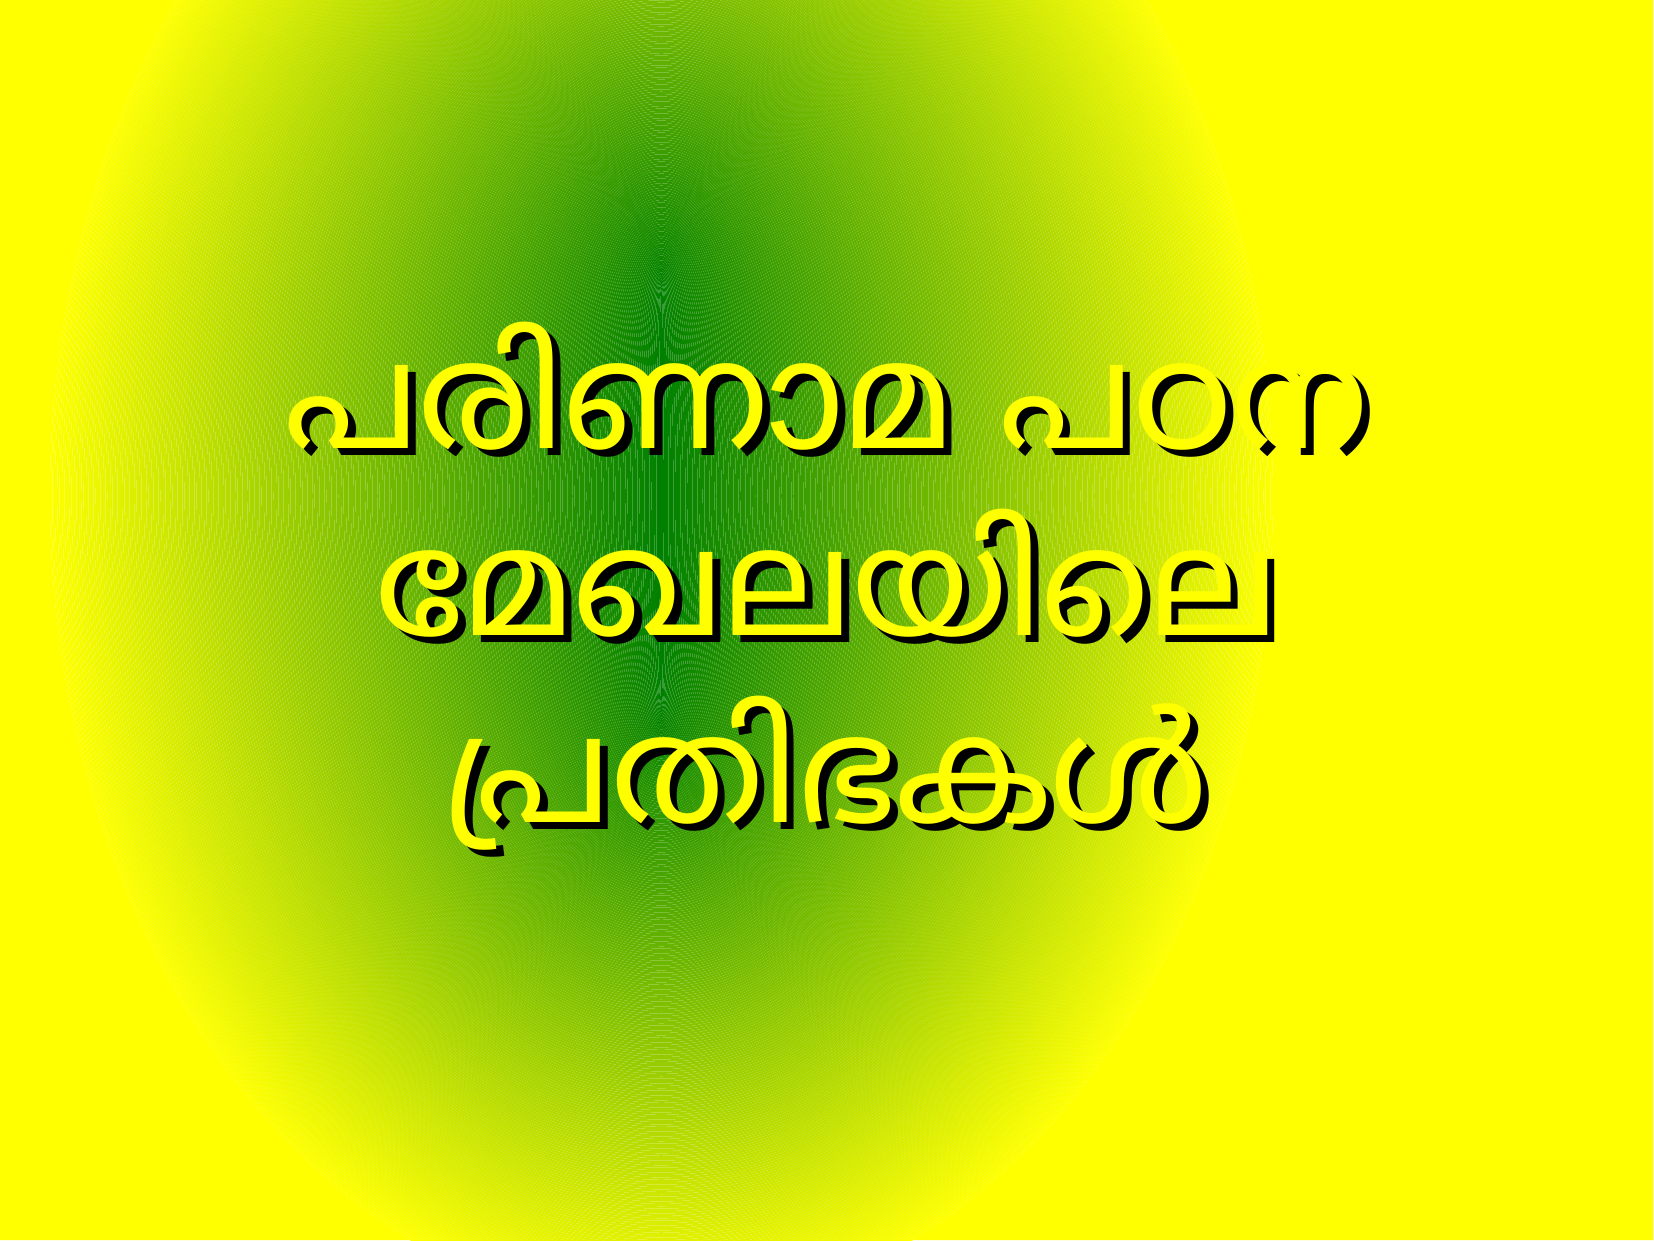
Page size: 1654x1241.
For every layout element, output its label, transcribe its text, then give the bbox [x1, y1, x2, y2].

text_box പരിണാമ പഠന മേഖലയിലെ പ്രതിഭകള്‍ [82, 197, 1571, 1001]
